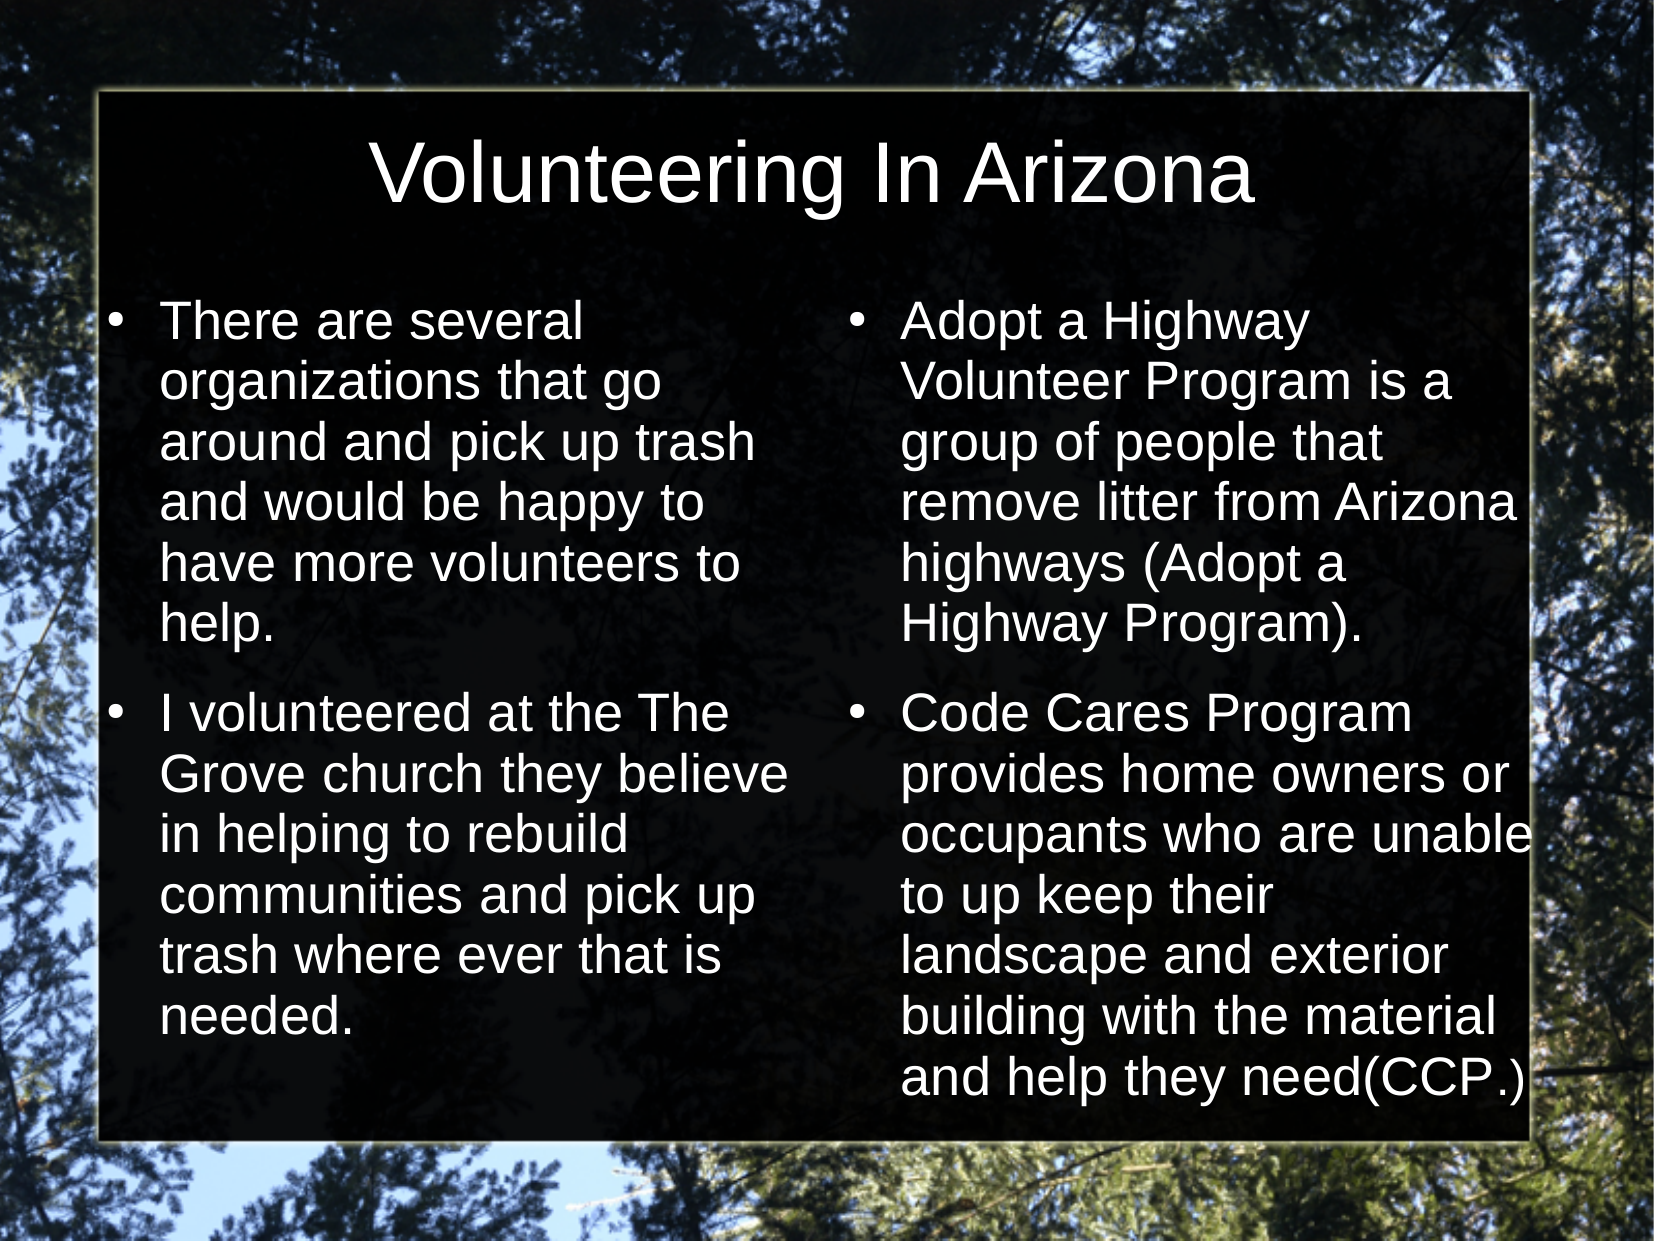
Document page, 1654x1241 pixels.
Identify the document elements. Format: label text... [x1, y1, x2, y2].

list Adopt a Highway Volunteer Program is a group of people that remove litter from Arizona highways (Adopt a Highway Program). Code Cares Program provides home owners or occupants who are unable to up keep their landscape and exterior building with the material and help they need(CCP.) [829, 290, 1536, 1123]
list There are several organizations that go around and pick up trash and would be happy to have more volunteers to help. I volunteered at the The Grove church they believe in helping to rebuild communities and pick up trash where ever that is needed. [88, 290, 795, 1123]
title Volunteering In Arizona [88, 88, 1536, 257]
picture [0, 0, 1654, 1241]
